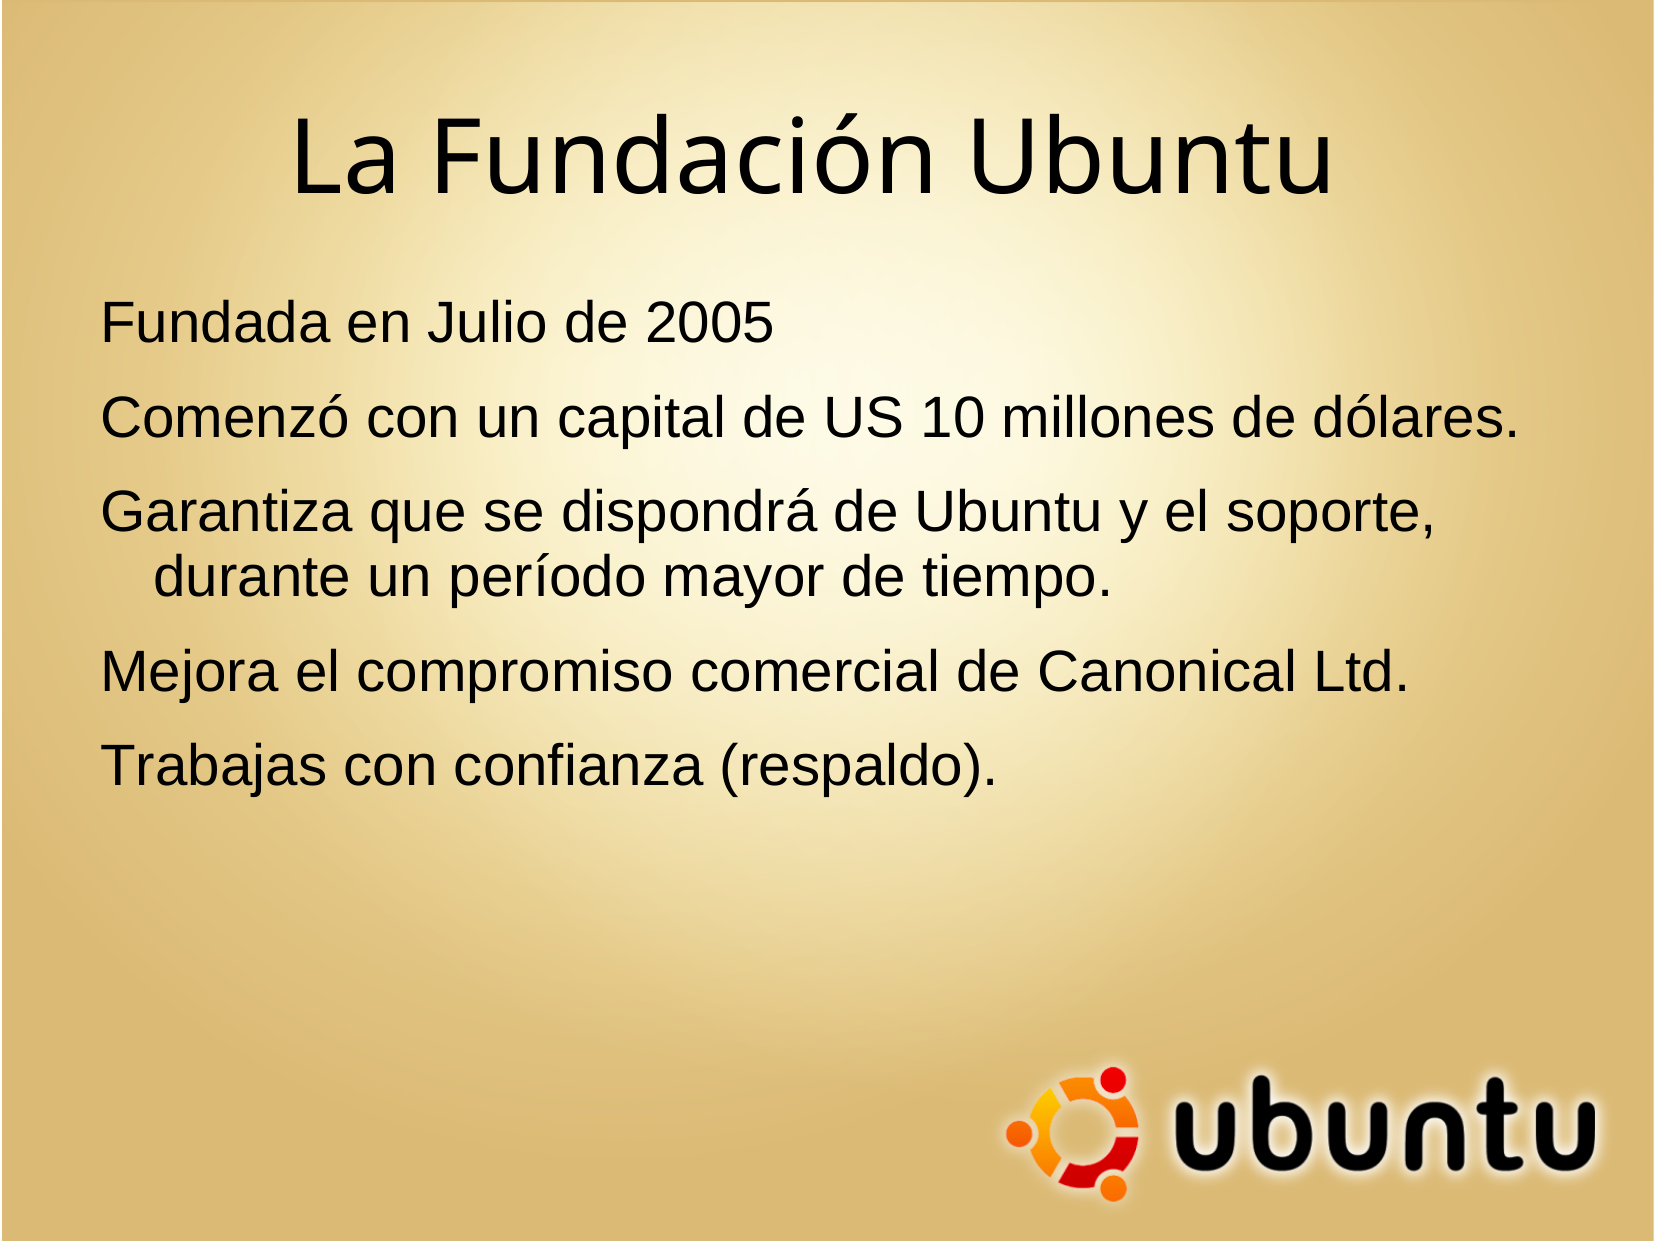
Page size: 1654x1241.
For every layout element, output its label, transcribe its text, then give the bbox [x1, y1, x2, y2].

picture [2, 0, 1654, 1241]
title La Fundación Ubuntu [82, 49, 1571, 257]
list Fundada en Julio de 2005 Comenzó con un capital de US 10 millones de dólares. Garantiza que se dispondrá de Ubuntu y el soporte, durante un período mayor de tiempo. Mejora el compromiso comercial de Canonical Ltd. Trabajas con confianza (respaldo). [82, 290, 1571, 1109]
